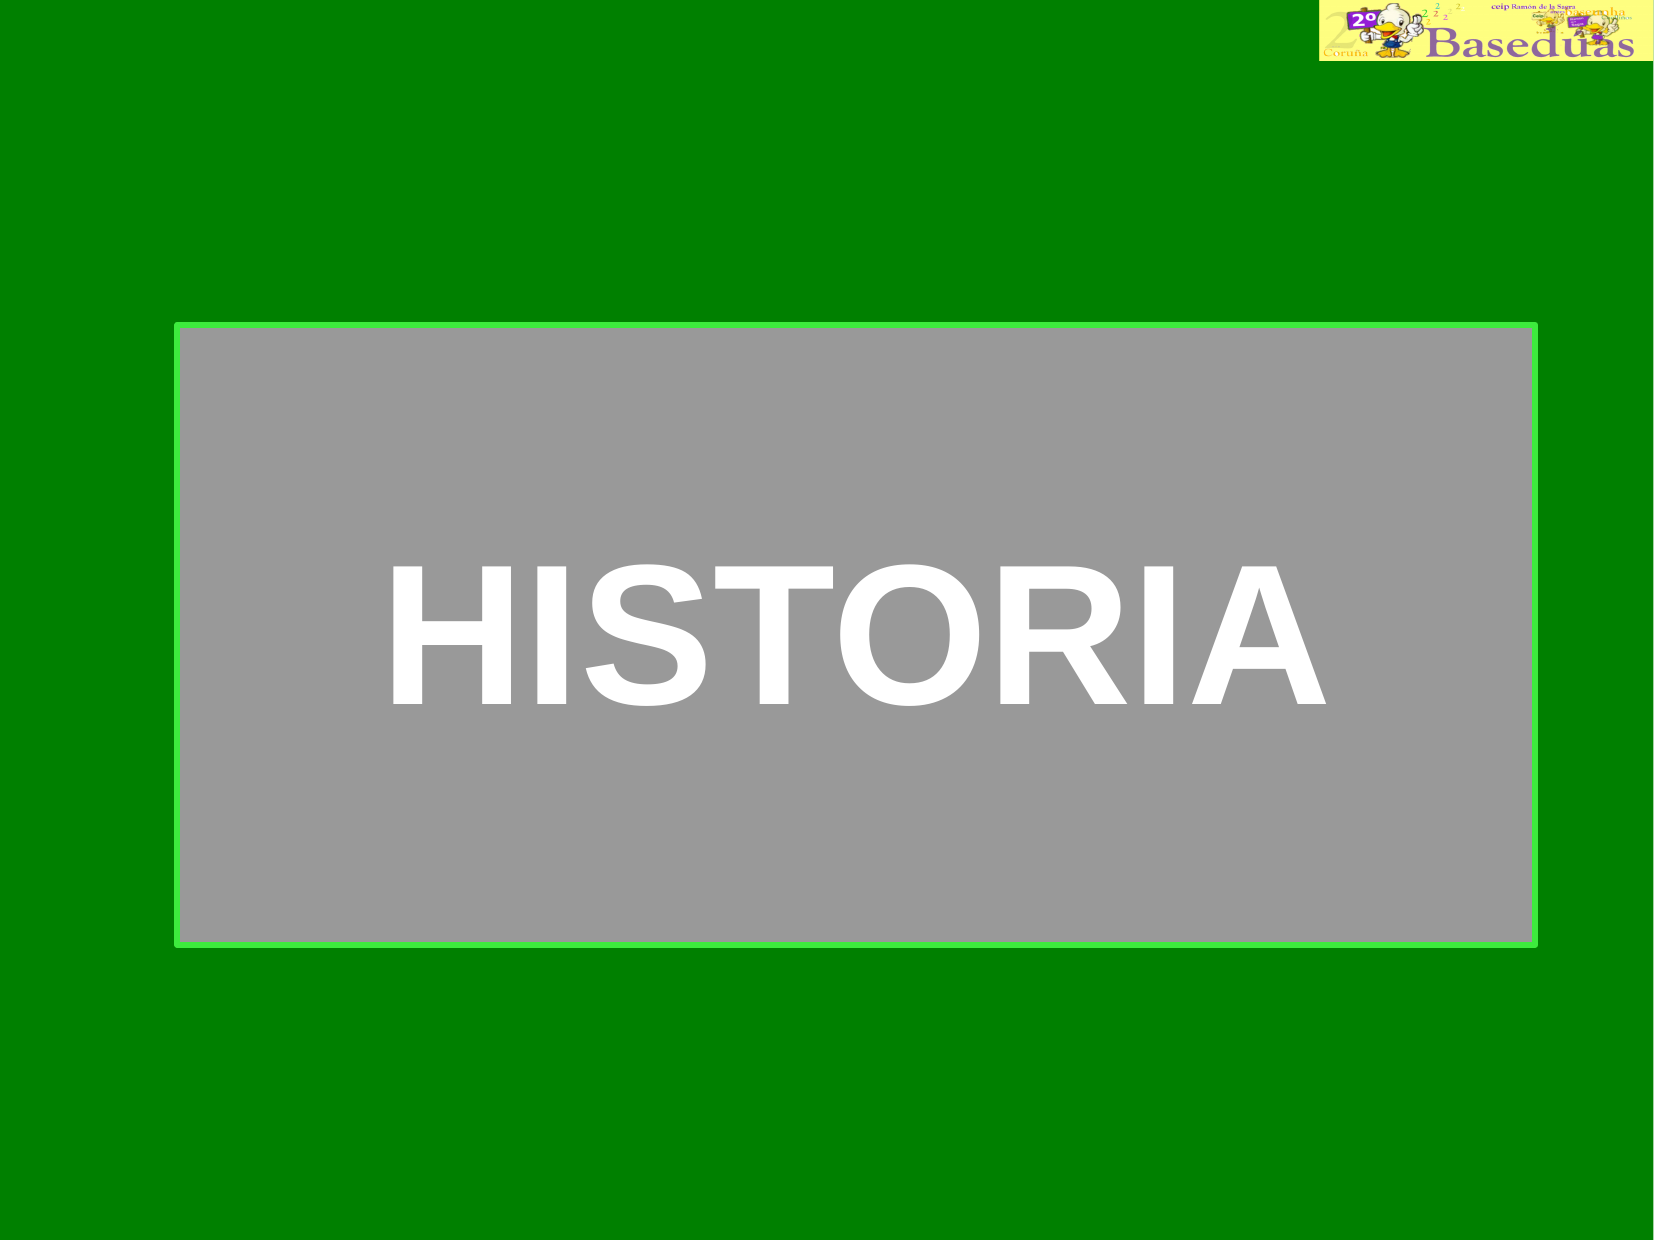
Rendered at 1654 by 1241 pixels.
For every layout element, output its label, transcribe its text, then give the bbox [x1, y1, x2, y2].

text_box HISTORIA [177, 324, 1536, 945]
picture [1319, 0, 1654, 61]
